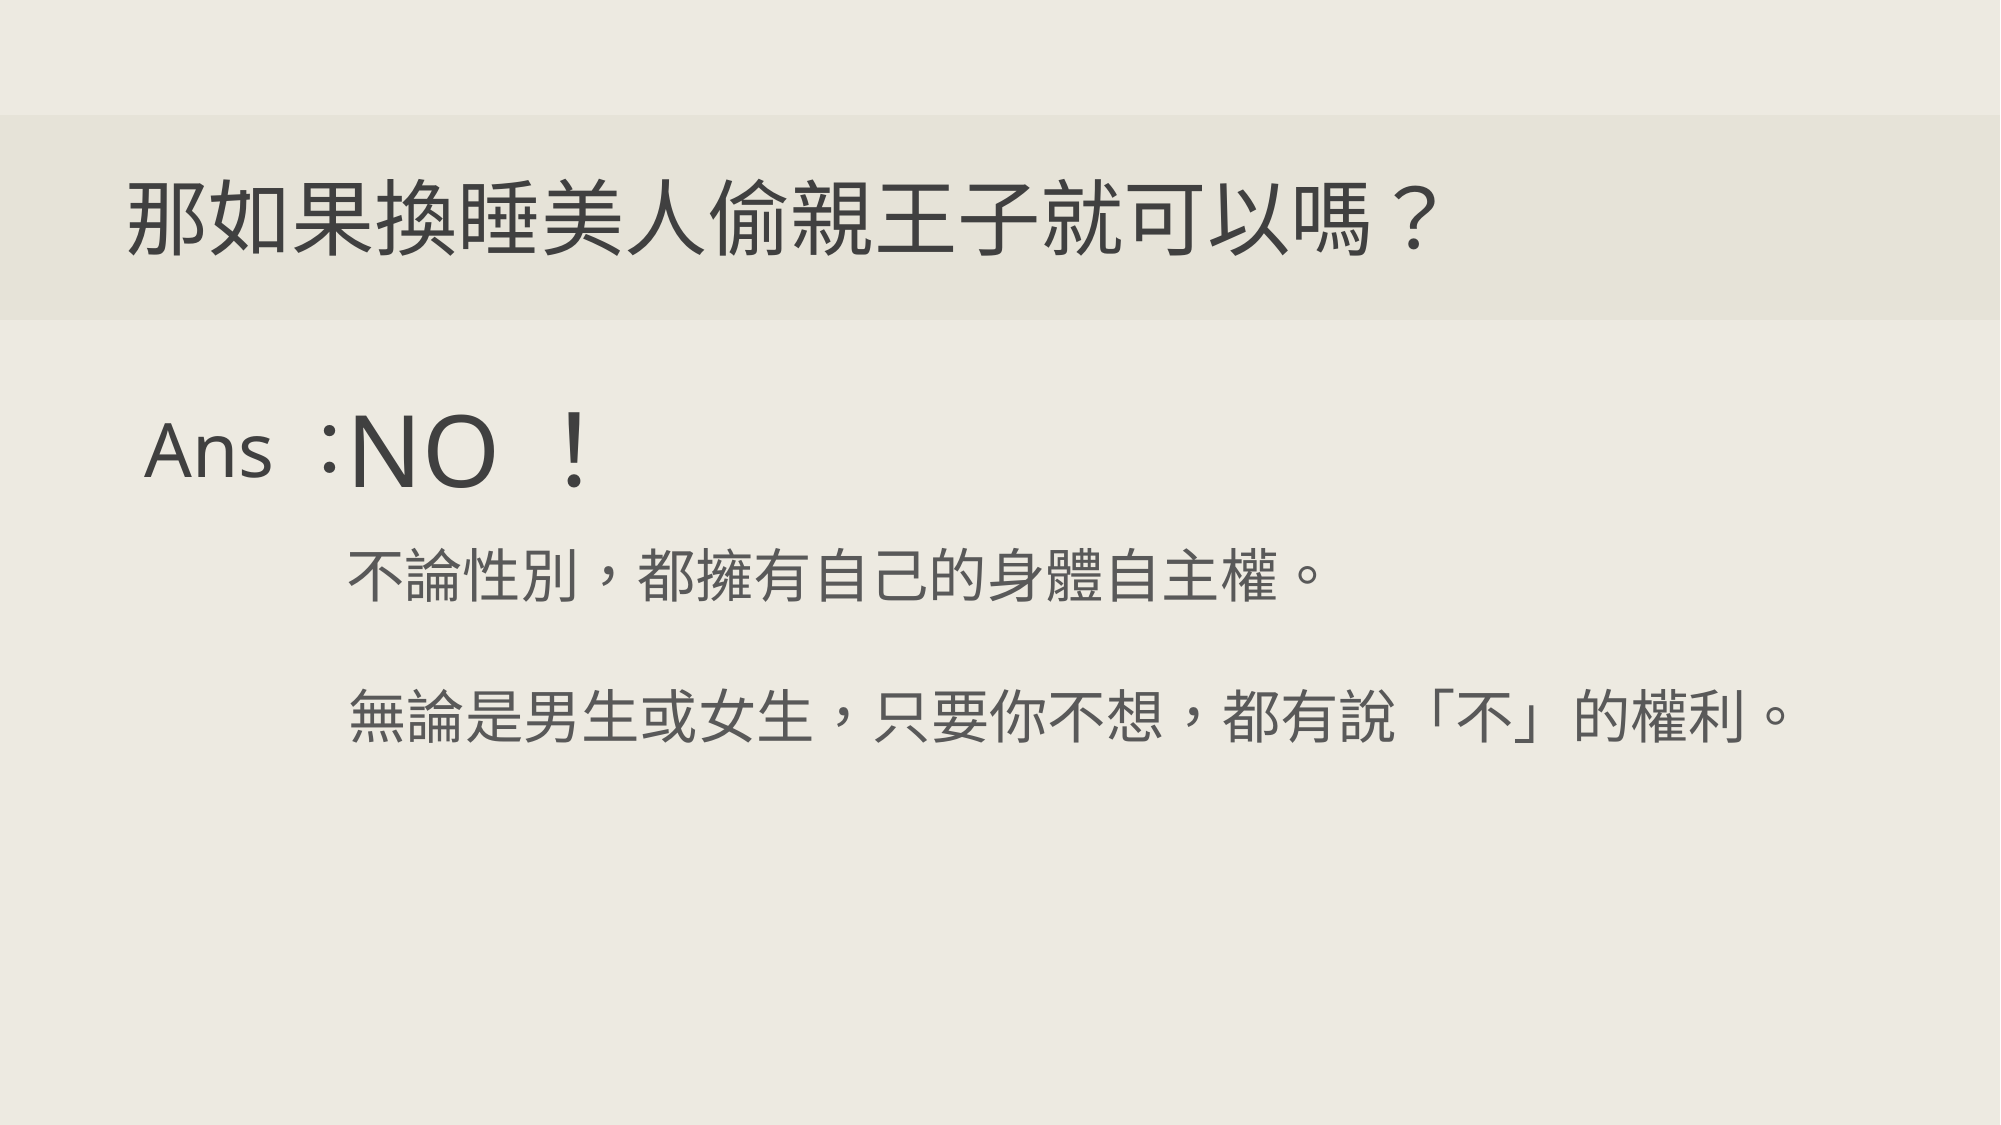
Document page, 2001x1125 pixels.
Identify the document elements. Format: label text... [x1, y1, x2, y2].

text_box NO！ [331, 379, 833, 516]
text_box 無論是男生或女生，只要你不想，都有說「不」的權利。 [333, 672, 1766, 759]
text_box 不論性別，都擁有自己的身體自主權。 [331, 531, 1763, 618]
text_box Ans： [129, 394, 386, 501]
text_box 那如果換睡美人偷親王子就可以嗎？ [109, 157, 1837, 275]
